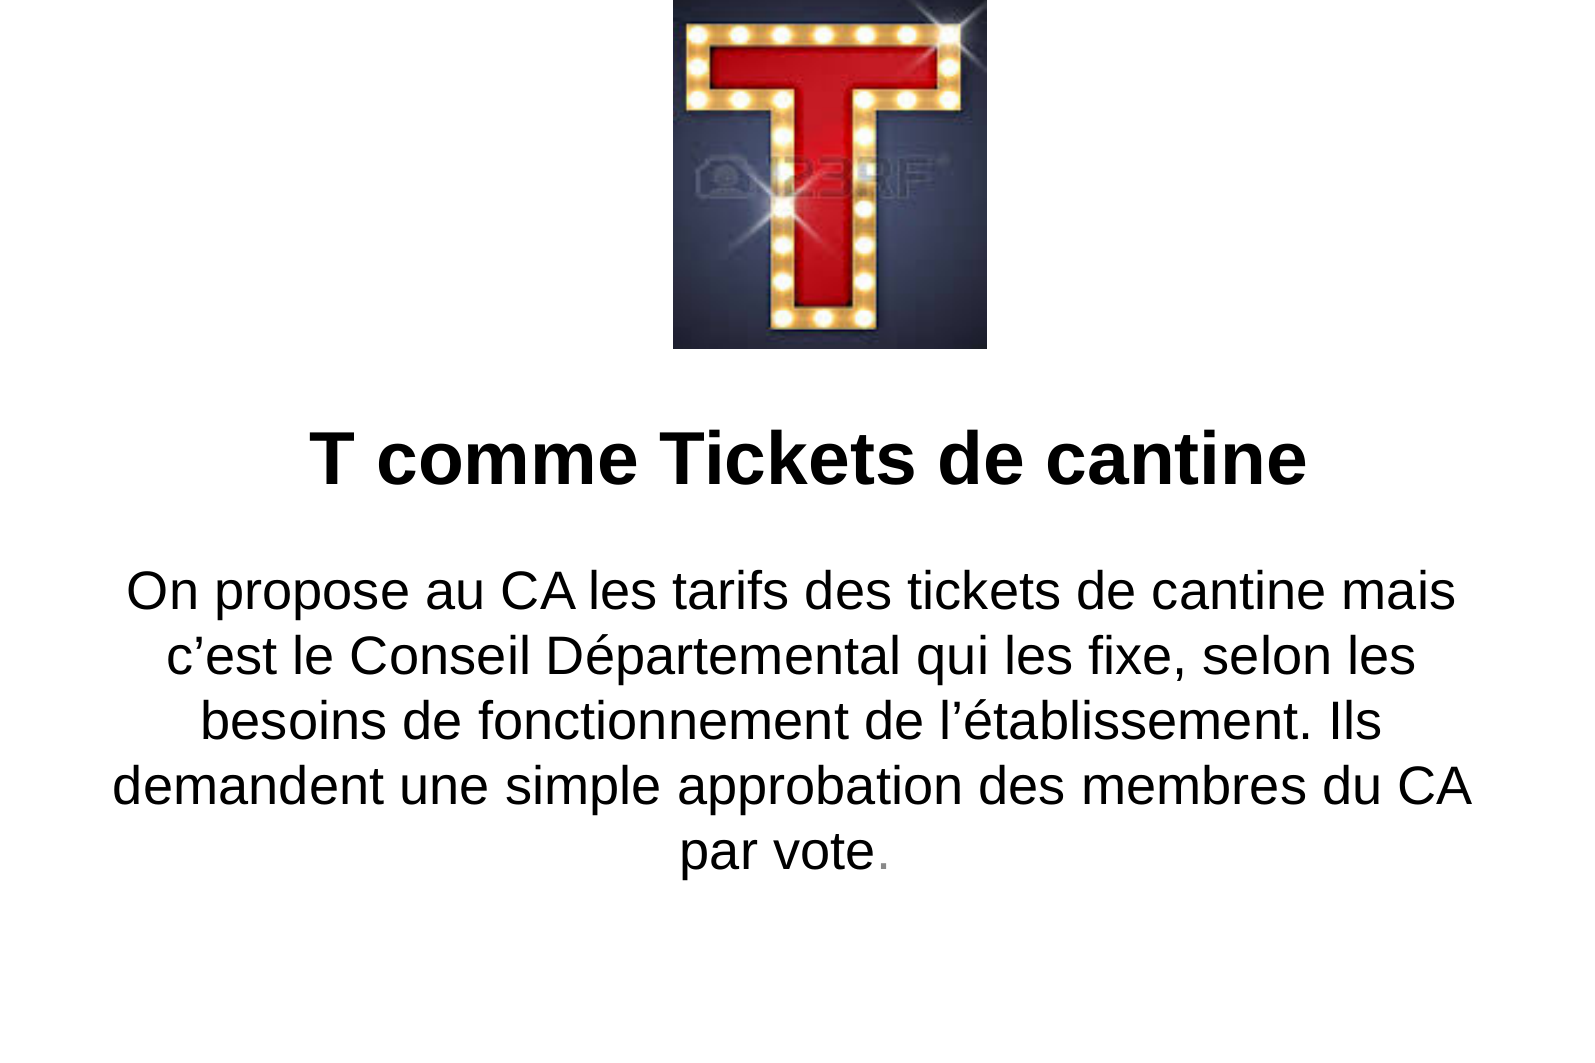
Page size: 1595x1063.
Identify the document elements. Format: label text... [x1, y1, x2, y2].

text_box T comme Tickets de cantine [295, 409, 1382, 508]
list On propose au CA les tarifs des tickets de cantine mais c’est le Conseil Départemental qui les fixe, selon les besoins de fonctionnement de l’établissement. Ils demandent une simple approbation des membres du CA par vote. [112, 555, 1489, 788]
picture [673, 0, 987, 349]
